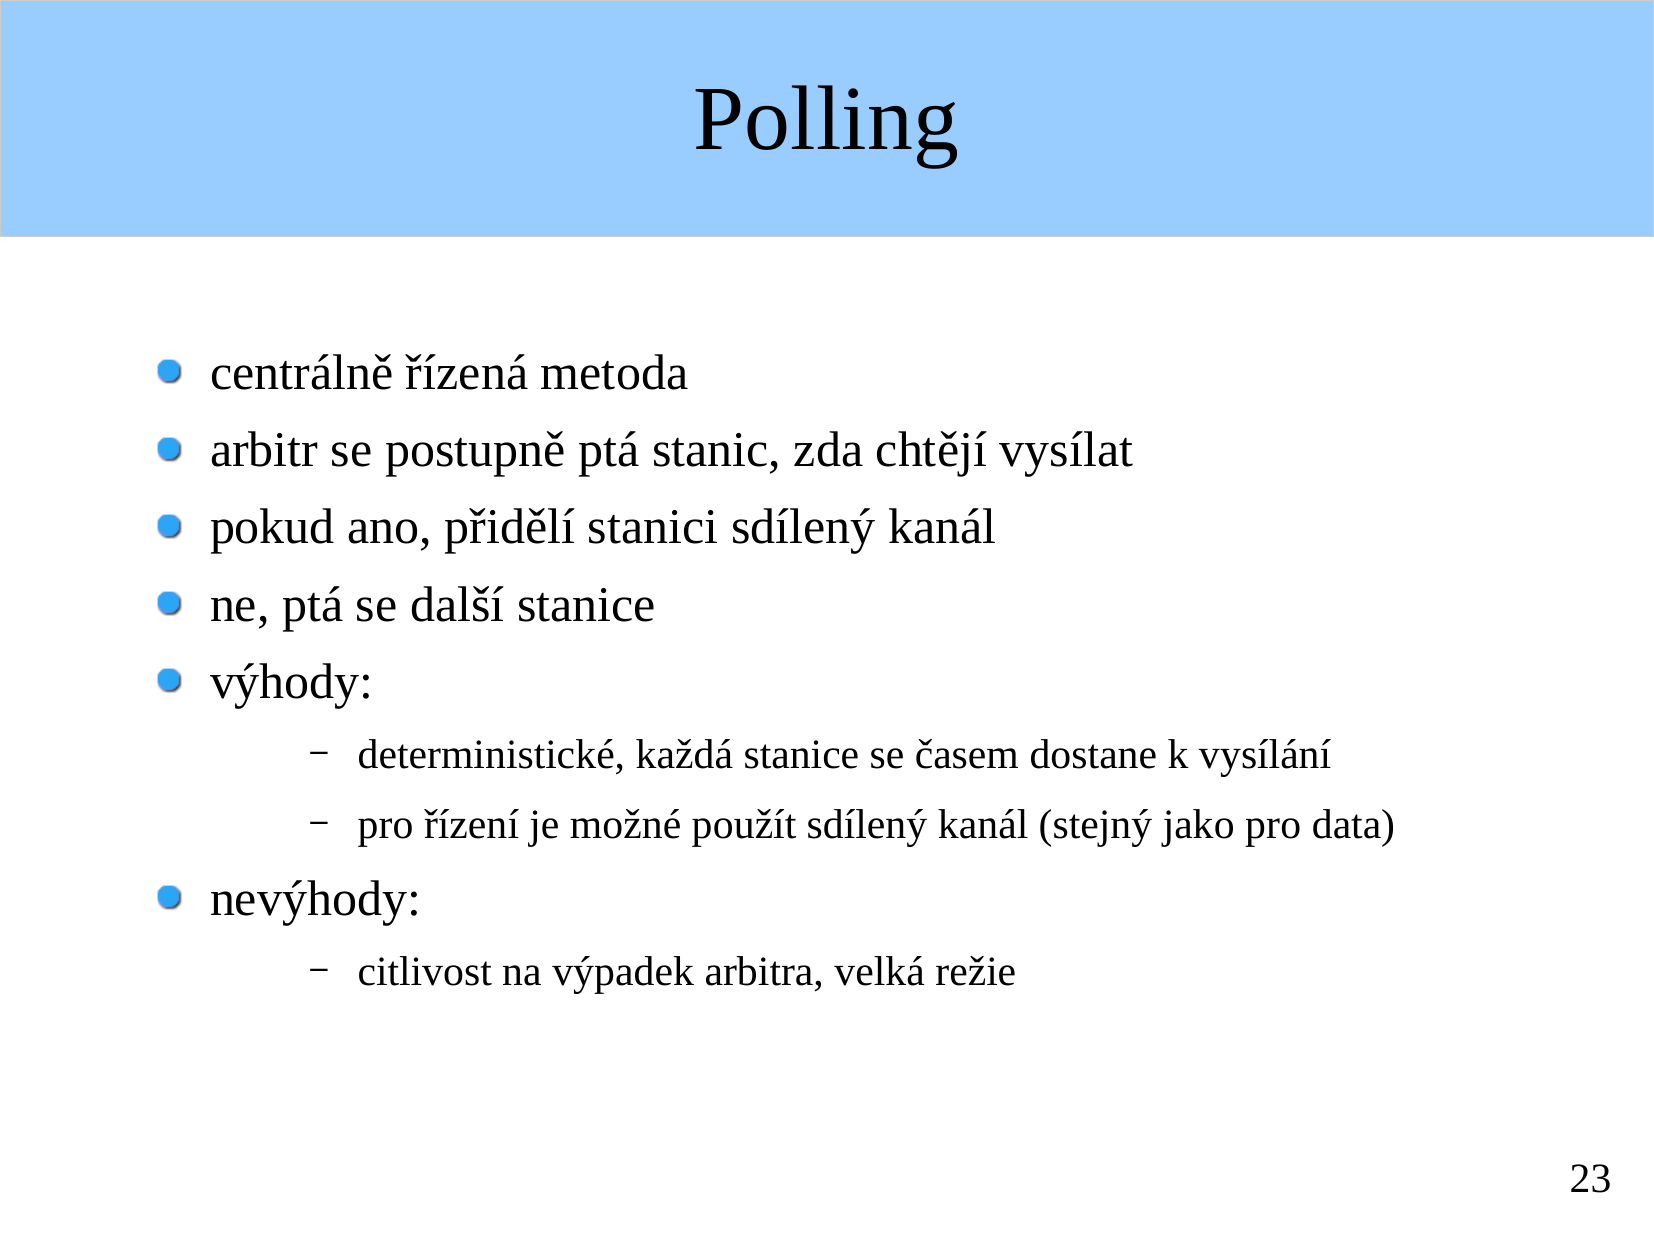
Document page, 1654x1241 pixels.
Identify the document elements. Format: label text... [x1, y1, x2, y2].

title Polling [0, 0, 1654, 237]
list centrálně řízená metoda arbitr se postupně ptá stanic, zda chtějí vysílat pokud ano, přidělí stanici sdílený kanál ne, ptá se další stanice výhody: deterministické, každá stanice se časem dostane k vysílání pro řízení je možné použít sdílený kanál (stejný jako pro data) nevýhody: citlivost na výpadek arbitra, velká režie [121, 344, 1534, 1172]
